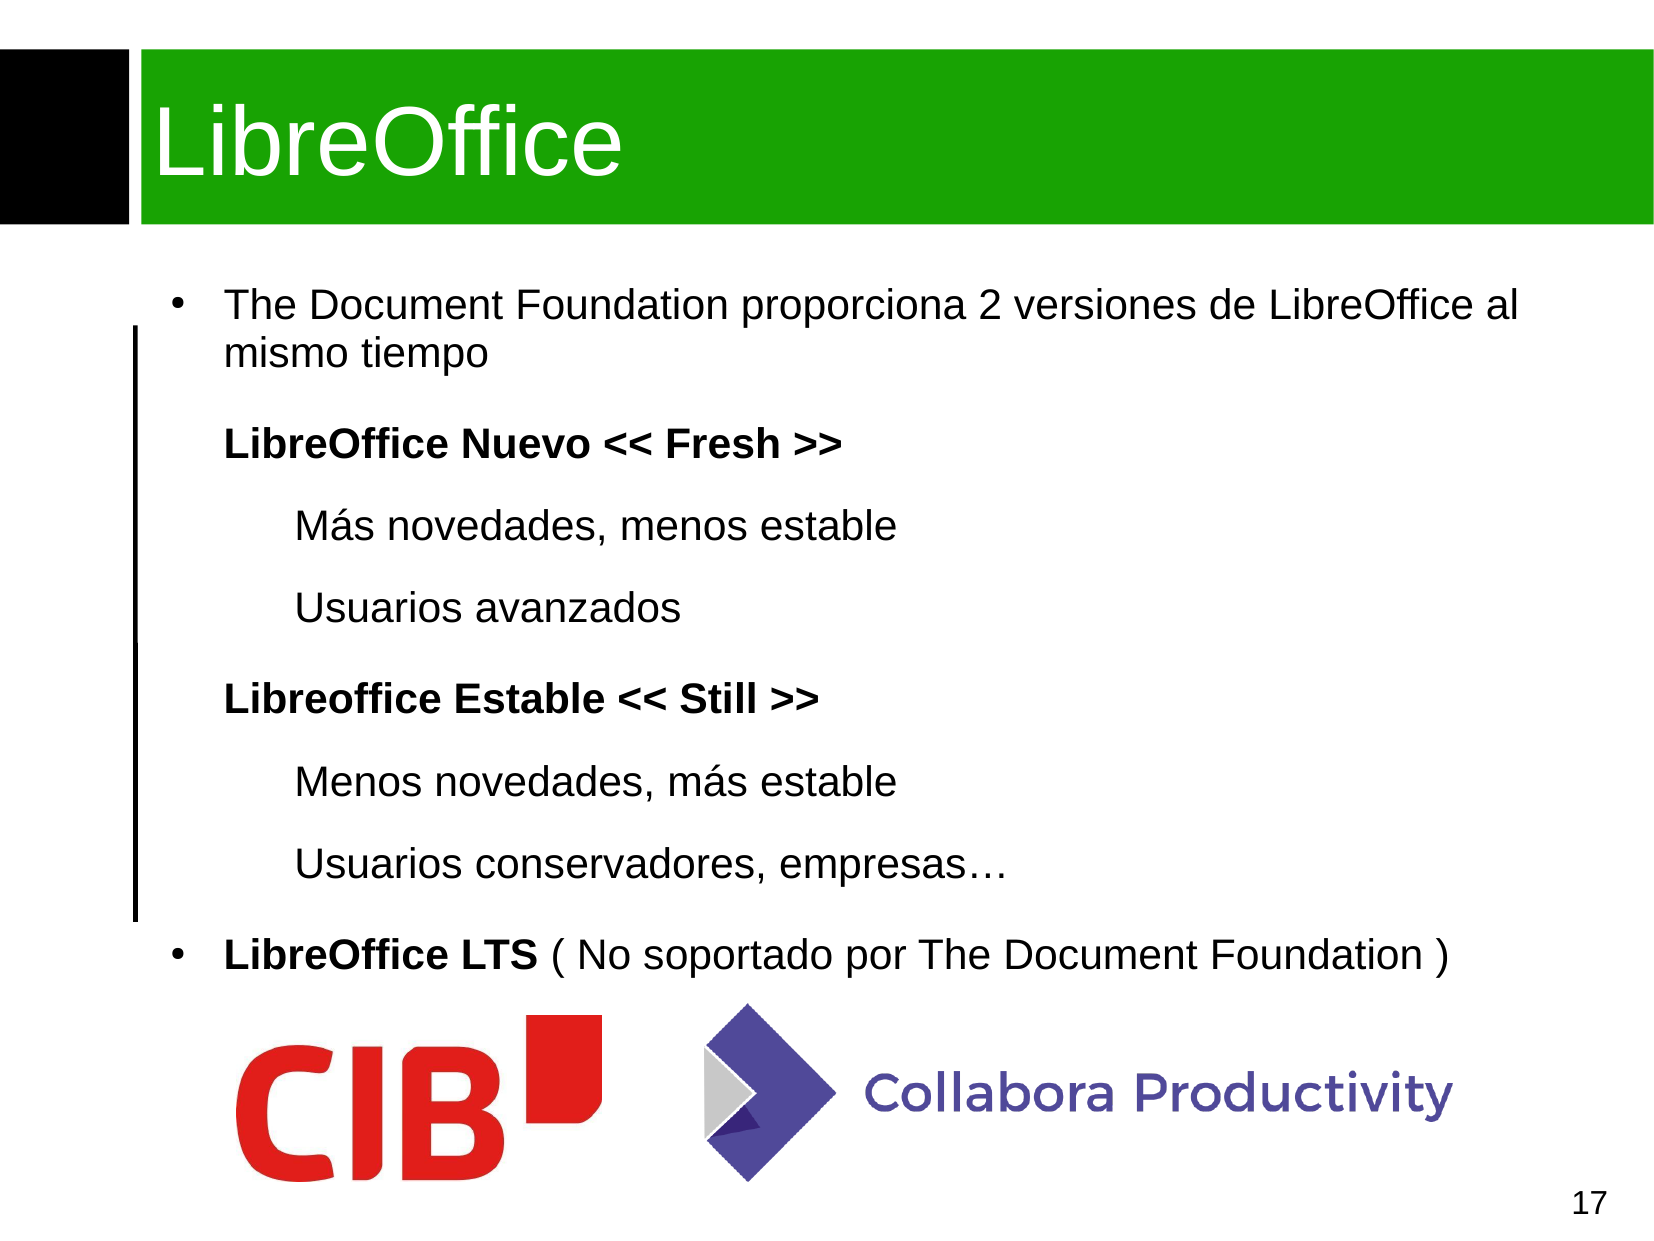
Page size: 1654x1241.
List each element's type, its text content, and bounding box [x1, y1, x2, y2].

picture [236, 1015, 602, 1182]
list The Document Foundation proporciona 2 versiones de LibreOffice al mismo tiempo LibreOffice Nuevo << Fresh >> Más novedades, menos estable Usuarios avanzados Libreoffice Estable << Still >> Menos novedades, más estable Usuarios conservadores, empresas… LibreOffice LTS ( No soportado por The Document Foundation ) [152, 280, 1536, 1097]
picture [704, 1003, 1453, 1182]
title LibreOffice [152, 72, 1654, 211]
